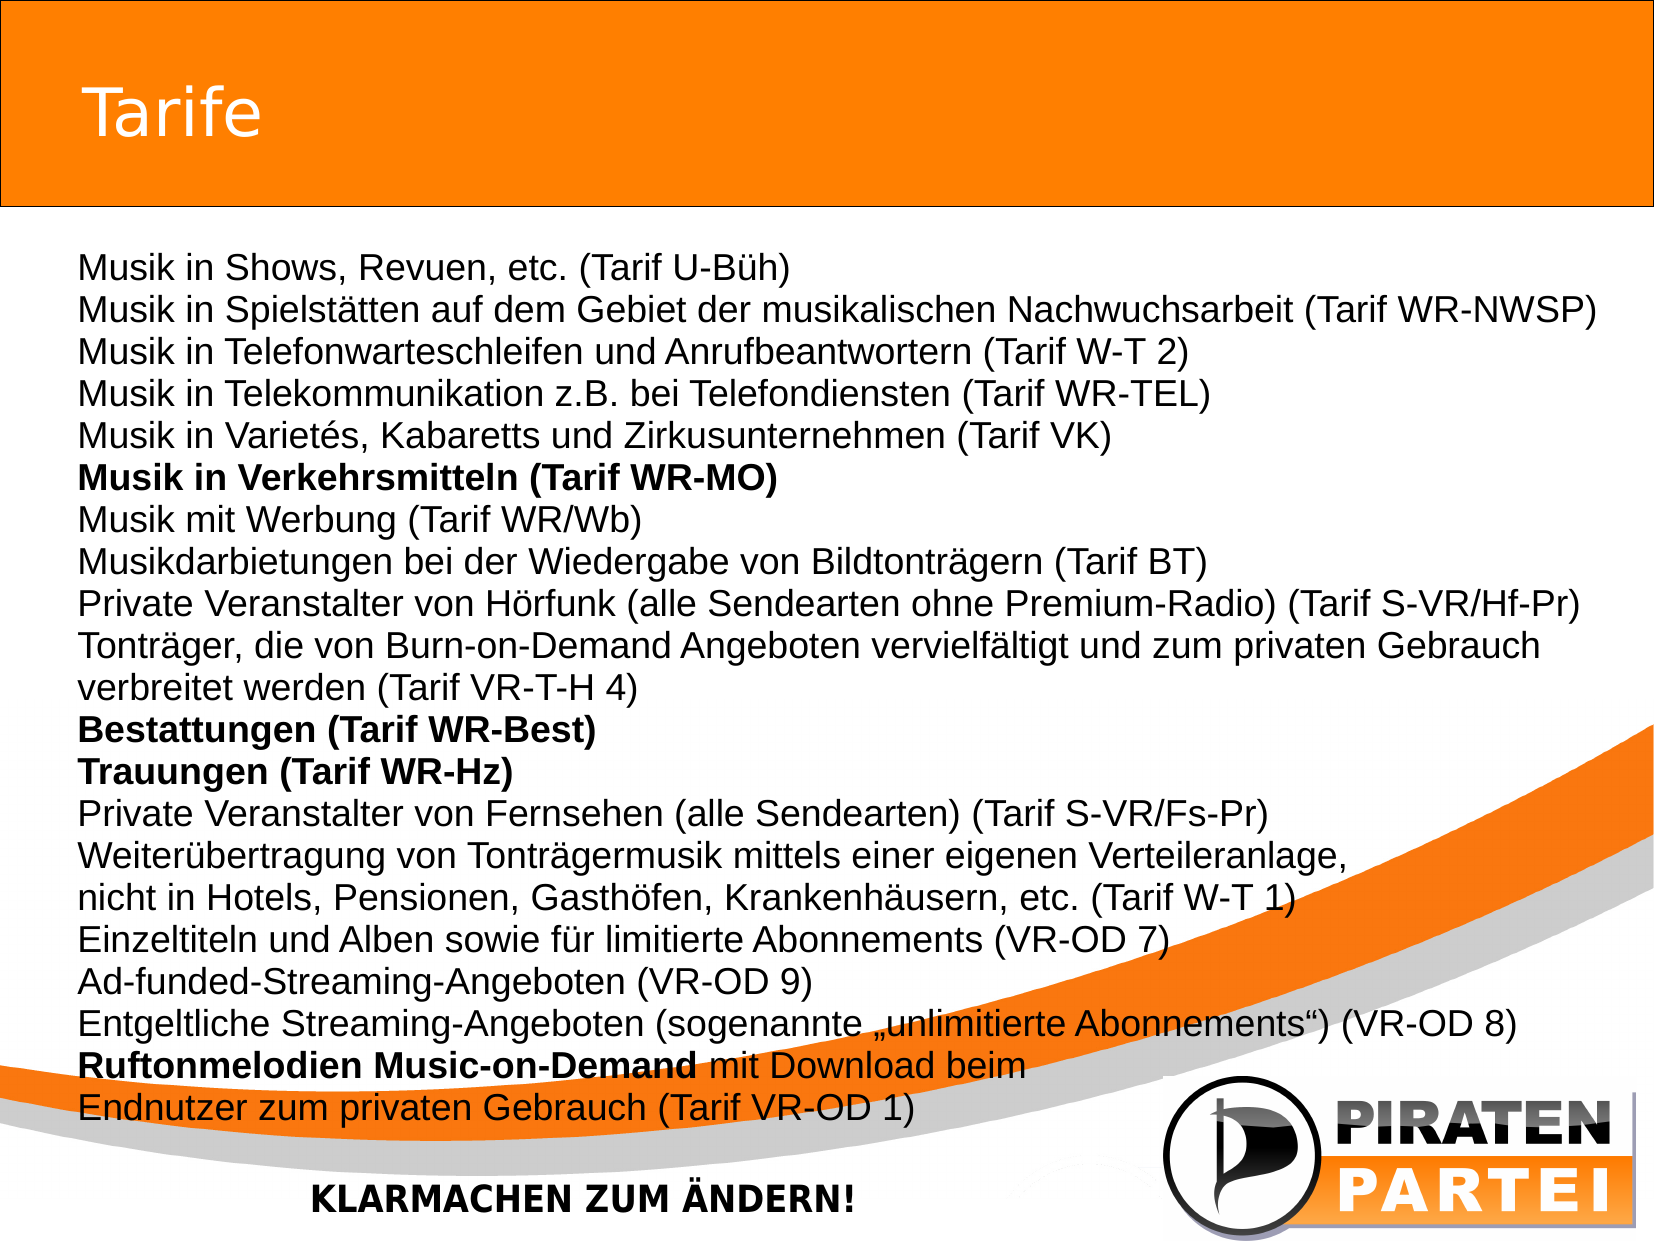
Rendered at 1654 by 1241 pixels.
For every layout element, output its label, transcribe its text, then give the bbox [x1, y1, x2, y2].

title Tarife [82, 56, 1571, 170]
text_box Musik in Shows, Revuen, etc. (Tarif U-Büh) Musik in Spielstätten auf dem Gebiet der musikalischen Nachwuchsarbeit (Tarif WR-NWSP) Musik in Telefonwarteschleifen und Anrufbeantwortern (Tarif W-T 2) Musik in Telekommunikation z.B. bei Telefondiensten (Tarif WR-TEL) Musik in Varietés, Kabaretts und Zirkusunternehmen (Tarif VK) Musik in Verkehrsmitteln (Tarif WR-MO) Musik mit Werbung (Tarif WR/Wb) Musikdarbietungen bei der Wiedergabe von Bildtonträgern (Tarif BT) Private Veranstalter von Hörfunk (alle Sendearten ohne Premium-Radio) (Tarif S-VR/Hf-Pr) Tonträger, die von Burn-on-Demand Angeboten vervielfältigt und zum privaten Gebrauch verbreitet werden (Tarif VR-T-H 4) Bestattungen (Tarif WR-Best) Trauungen (Tarif WR-Hz) Private Veranstalter von Fernsehen (alle Sendearten) (Tarif S-VR/Fs-Pr) Weiterübertragung von Tonträgermusik mittels einer eigenen Verteileranlage, nicht in Hotels, Pensionen, Gasthöfen, Krankenhäusern, etc. (Tarif W-T 1) Einzeltiteln und Alben sowie für limitierte Abonnements (VR-OD 7) Ad-funded-Streaming-Angeboten (VR-OD 9) Entgeltliche Streaming-Angeboten (sogenannte „unlimitierte Abonnements“) (VR-OD 8) Ruftonmelodien Music-on-Demand mit Download beim Endnutzer zum privaten Gebrauch (Tarif VR-OD 1) [62, 239, 1614, 1136]
picture [745, 1190, 756, 1199]
picture [0, 699, 1654, 1241]
picture [392, 1190, 399, 1197]
picture [796, 1190, 803, 1197]
